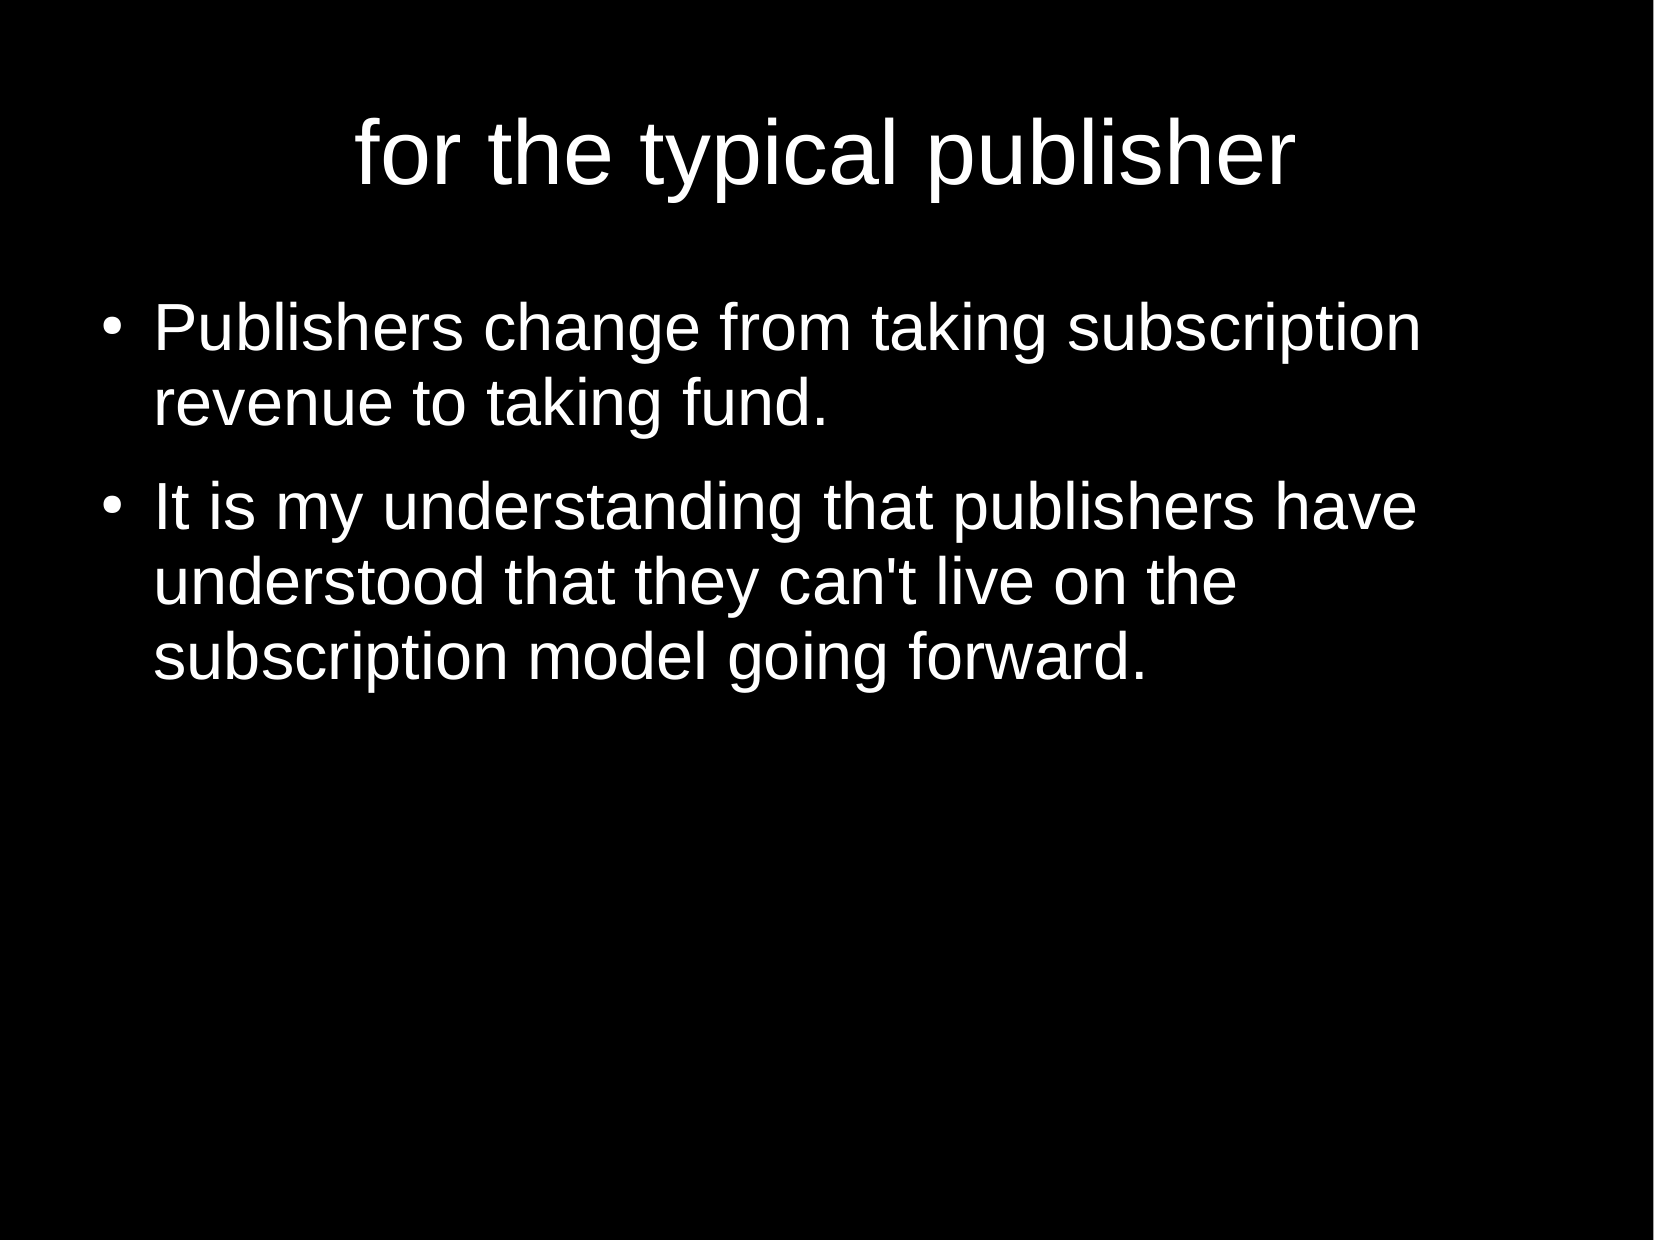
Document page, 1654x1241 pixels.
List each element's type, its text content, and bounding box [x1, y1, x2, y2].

list Publishers change from taking subscription revenue to taking fund. It is my understanding that publishers have understood that they can't live on the subscription model going forward. [82, 290, 1571, 1010]
title for the typical publisher [82, 49, 1571, 257]
